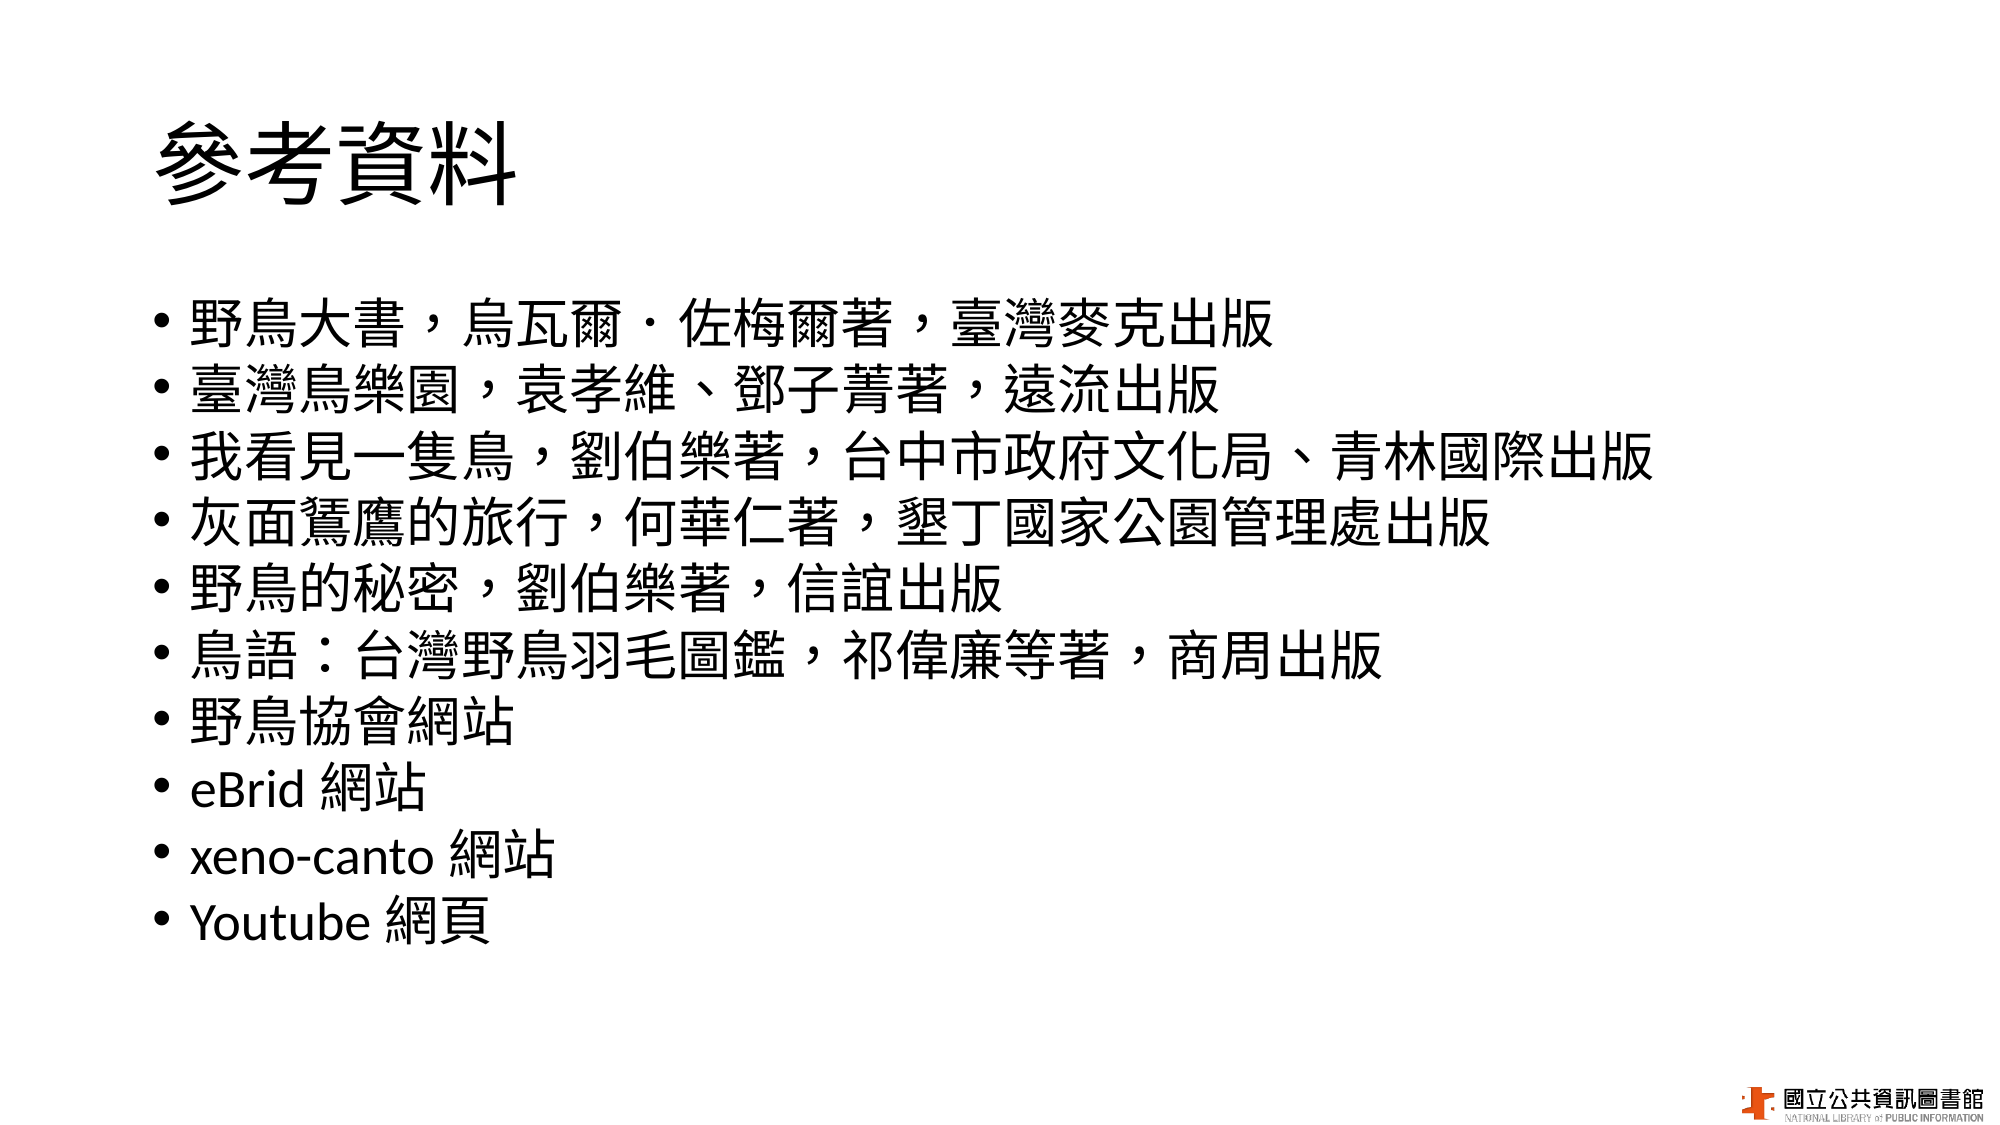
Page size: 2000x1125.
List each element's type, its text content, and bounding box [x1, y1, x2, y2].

title 參考資料 [137, 59, 1863, 278]
list 野鳥大書，烏瓦爾．佐梅爾著，臺灣麥克出版 臺灣鳥樂園，袁孝維、鄧子菁著，遠流出版 我看見一隻鳥，劉伯樂著，台中市政府文化局、青林國際出版 灰面鵟鷹的旅行，何華仁著，墾丁國家公園管理處出版 野鳥的秘密，劉伯樂著，信誼出版 鳥語：台灣野鳥羽毛圖鑑，祁偉廉等著，商周出版 野鳥協會網站 eBrid網站 xeno-canto網站 Youtube網頁 [137, 299, 1863, 1014]
